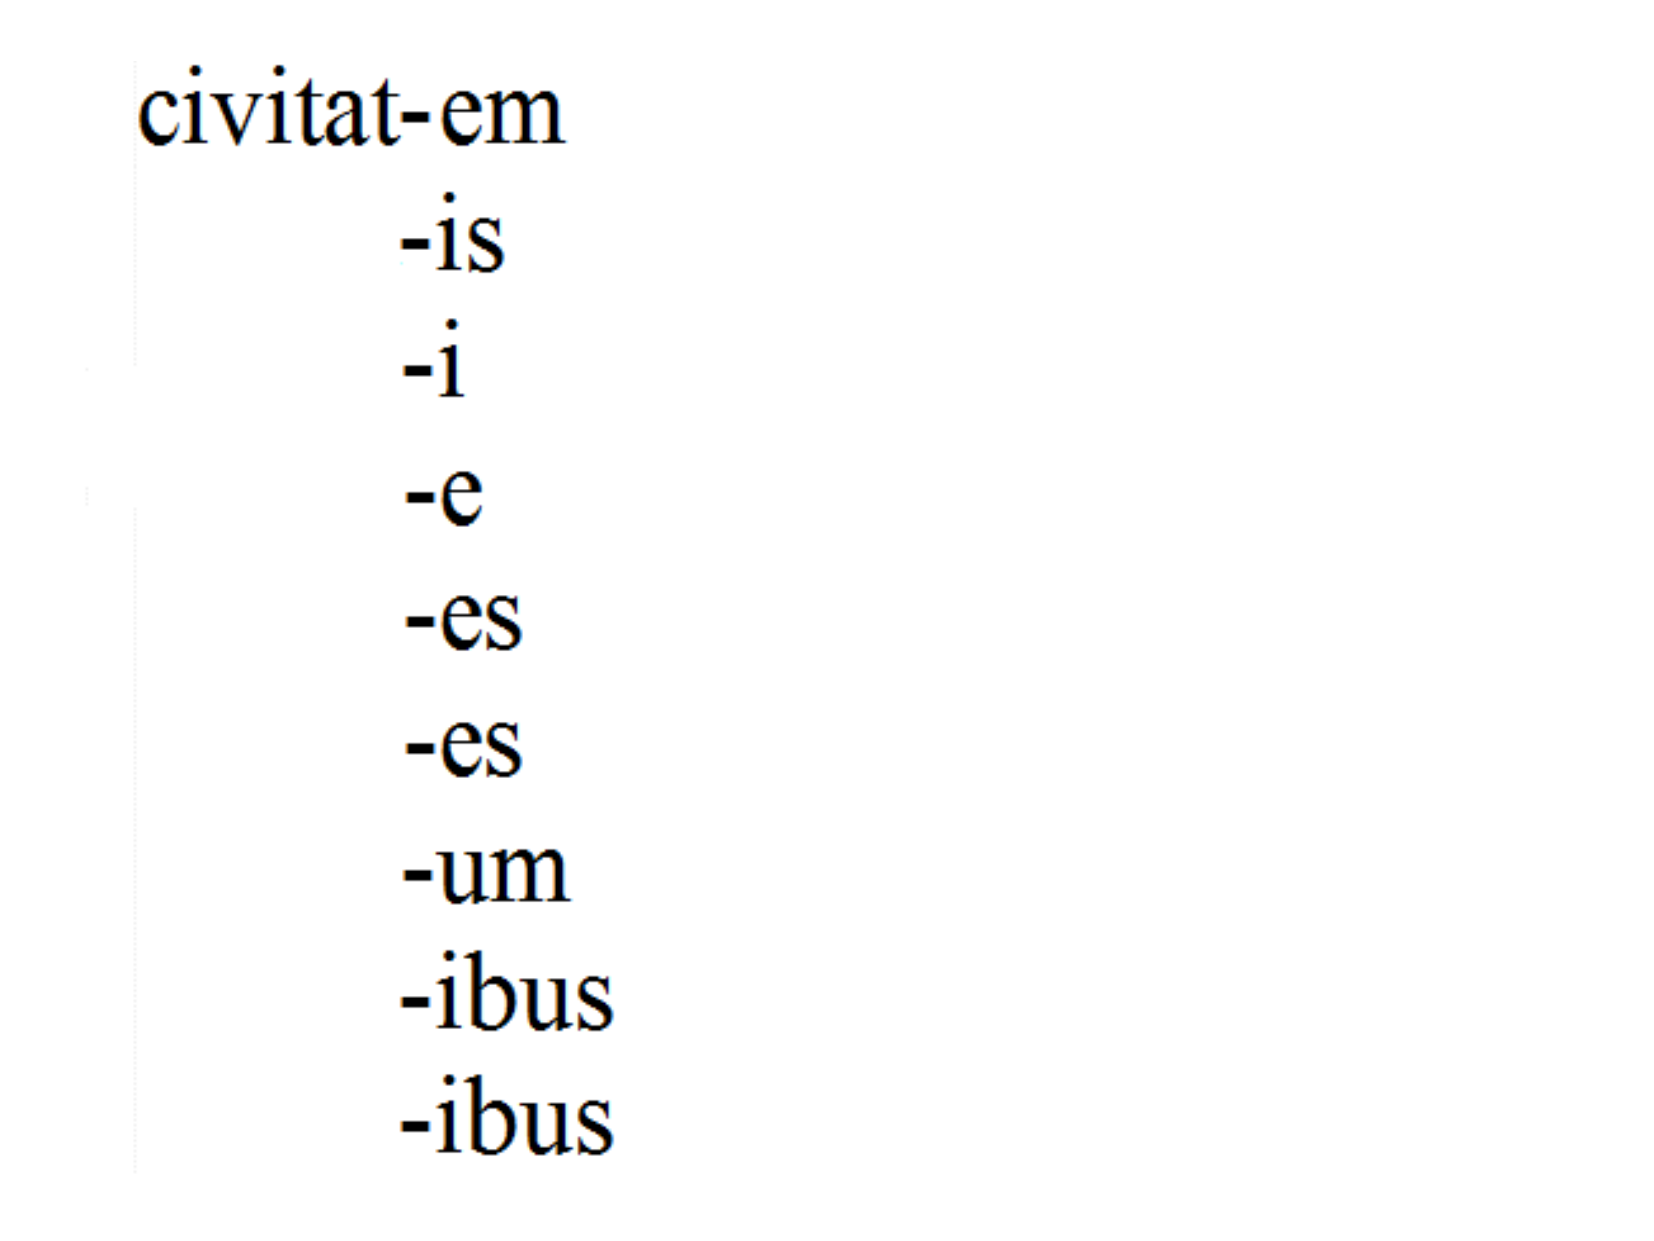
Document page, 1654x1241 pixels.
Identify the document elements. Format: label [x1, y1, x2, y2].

picture [61, 61, 825, 1179]
